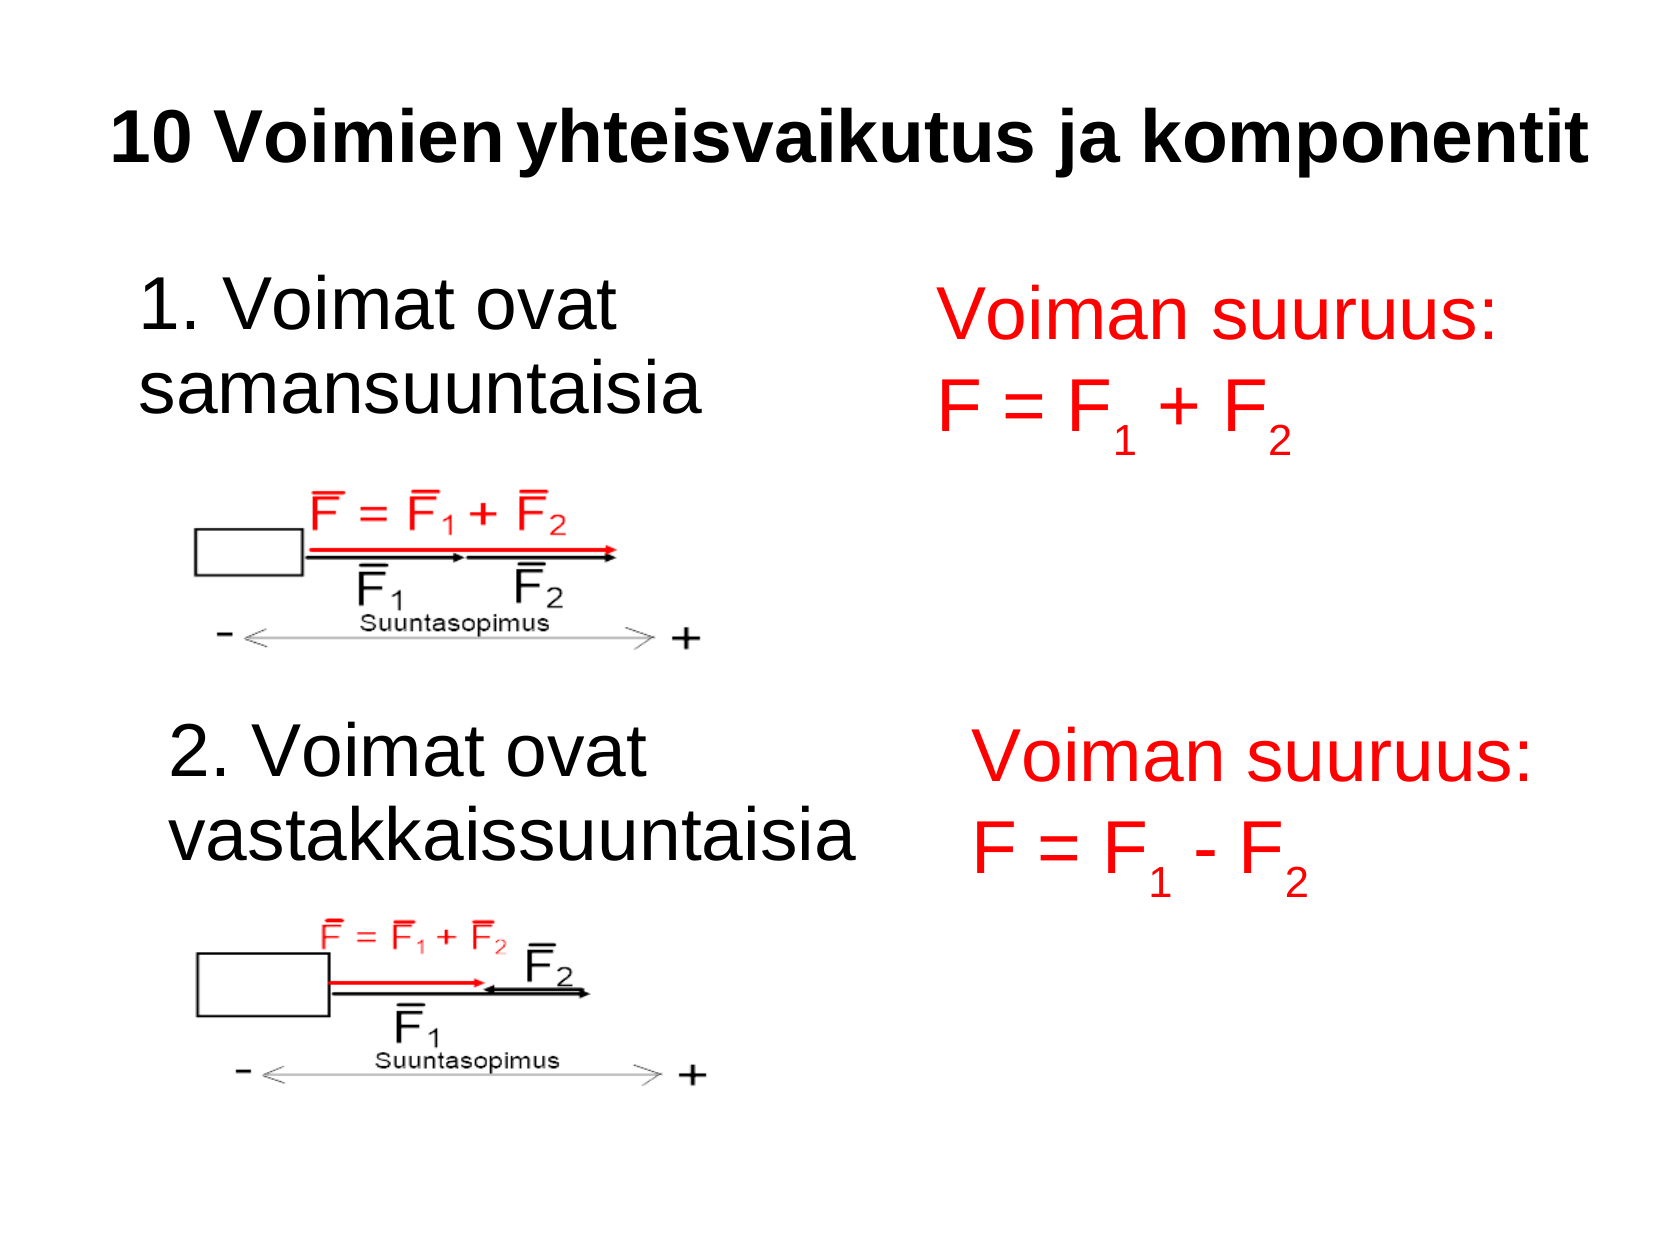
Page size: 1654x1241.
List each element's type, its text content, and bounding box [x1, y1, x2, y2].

text_box 10 Voimien yhteisvaikutus ja komponentit [95, 82, 1606, 182]
picture [141, 440, 720, 686]
text_box Voiman suuruus: F = F1 + F2 [921, 259, 1536, 527]
picture [148, 873, 745, 1128]
text_box Voiman suuruus: F = F1 - F2 [956, 701, 1595, 969]
text_box 2. Voimat ovat vastakkaissuuntaisia [153, 696, 910, 964]
text_box 1. Voimat ovat samansuuntaisia [123, 250, 768, 434]
